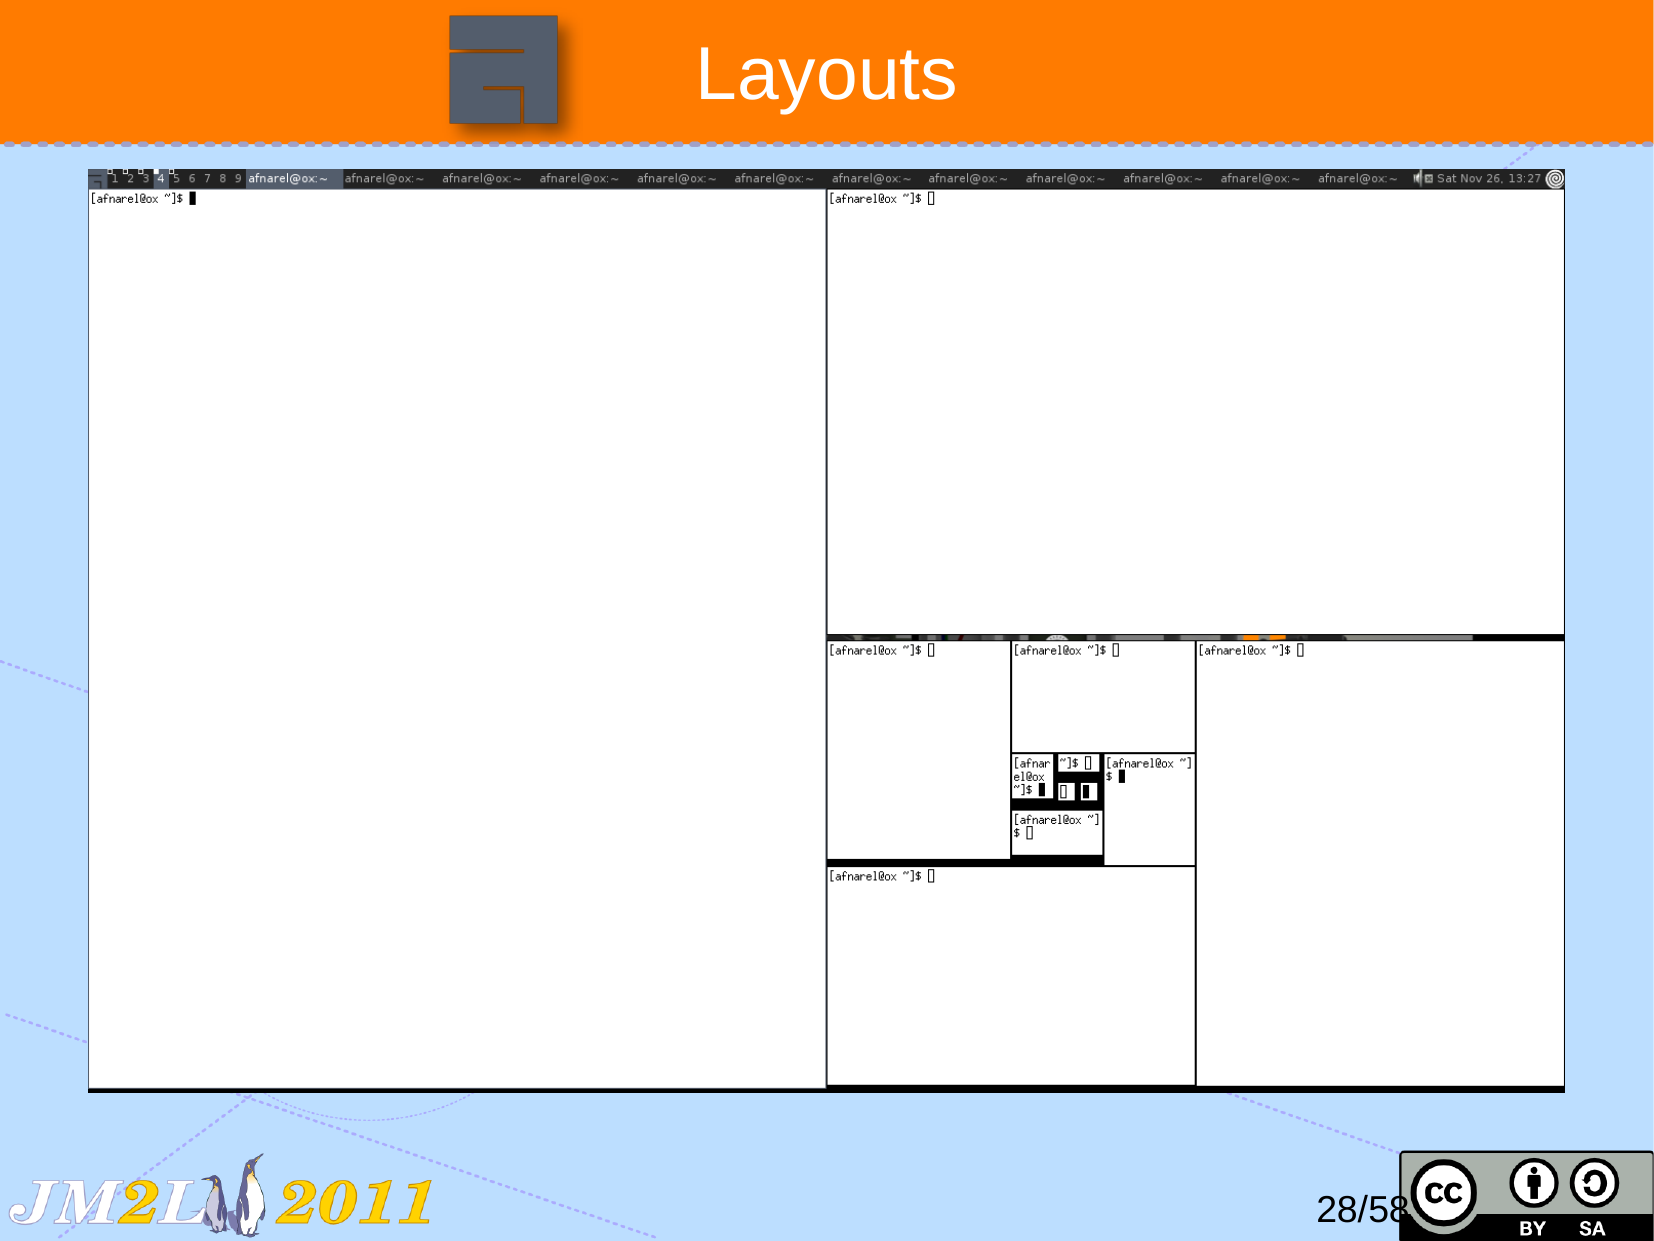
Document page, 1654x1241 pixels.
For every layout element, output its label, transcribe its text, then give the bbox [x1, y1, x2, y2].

picture [0, 0, 1654, 1241]
picture [435, 1, 583, 144]
title Layouts [29, 0, 1625, 148]
